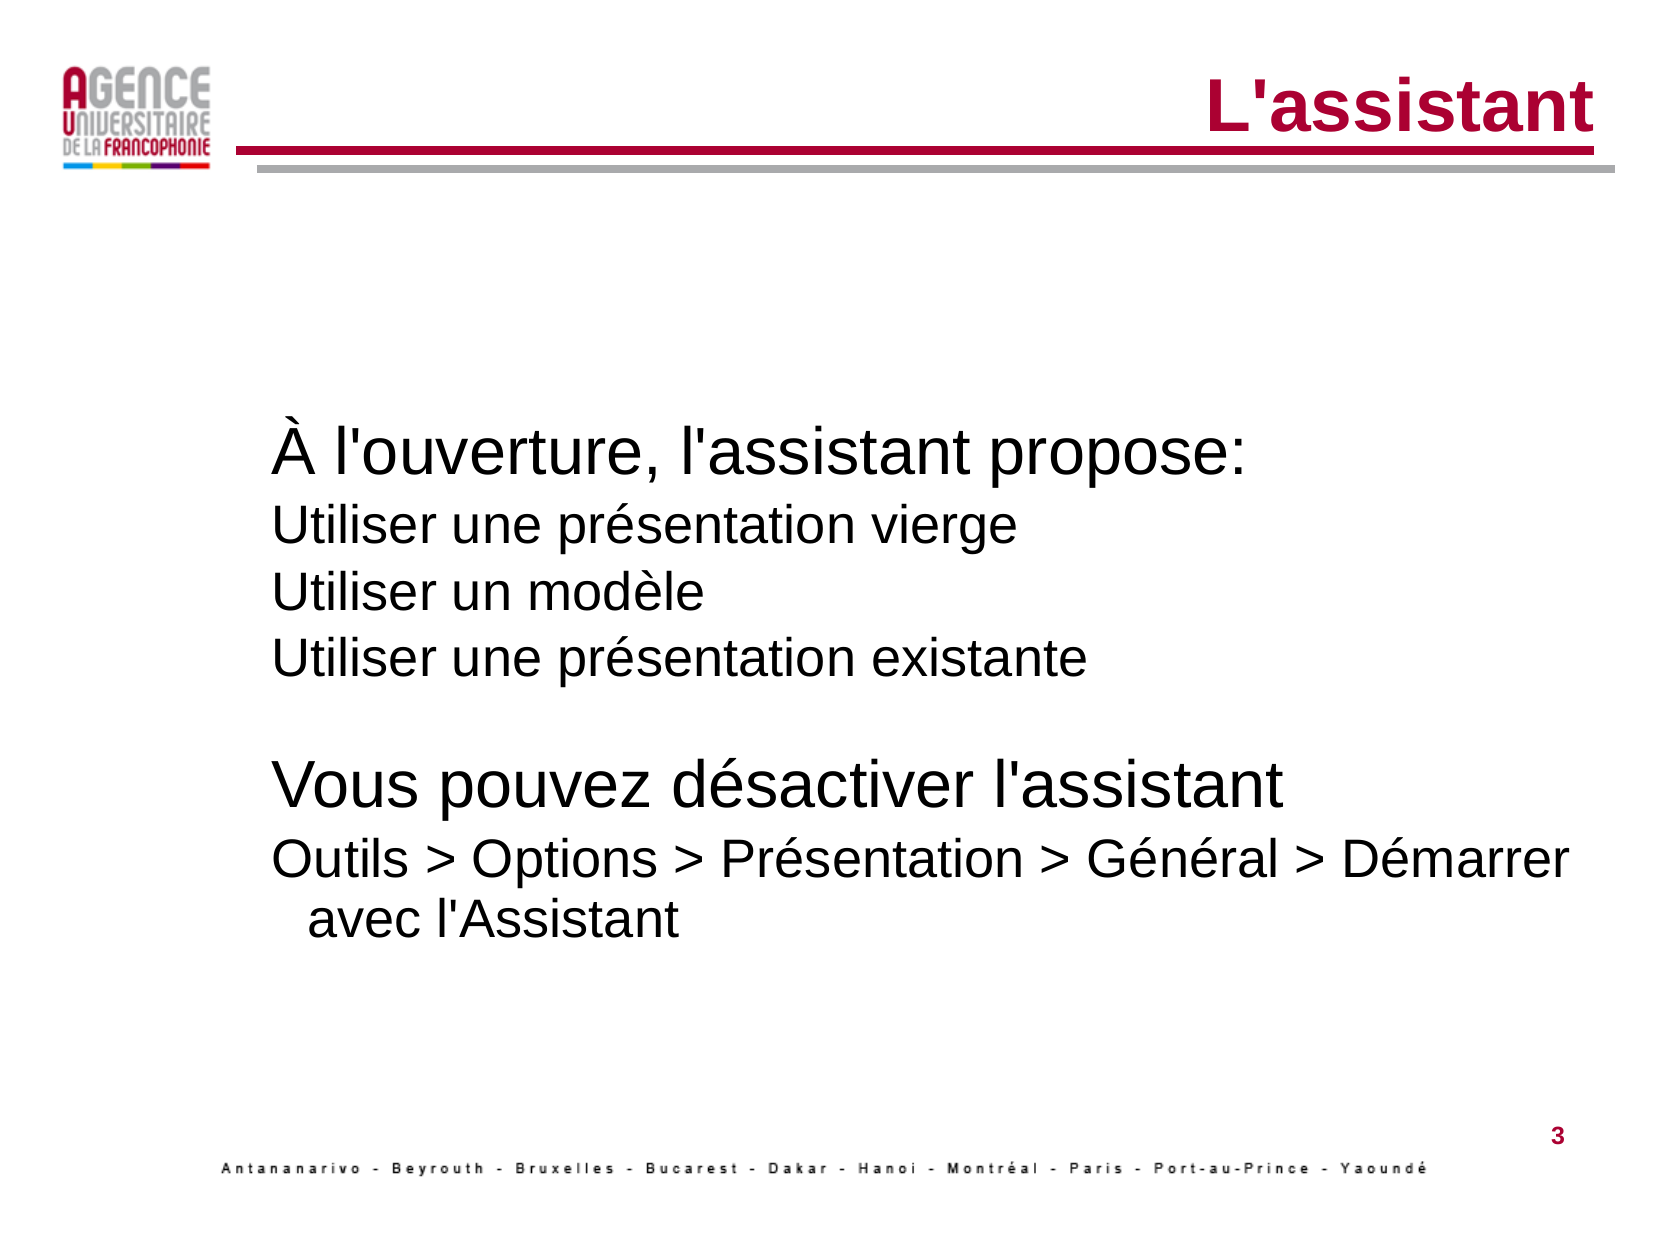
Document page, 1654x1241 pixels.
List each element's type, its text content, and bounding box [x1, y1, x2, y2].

title L'assistant [236, 59, 1595, 151]
picture [29, 29, 1625, 1241]
subtitle À l'ouverture, l'assistant propose: Utiliser une présentation vierge Utiliser un modèle Utiliser une présentation existante Vous pouvez désactiver l'assistant Outils > Options > Présentation > Général > Démarrer avec l'Assistant [236, 241, 1595, 1123]
